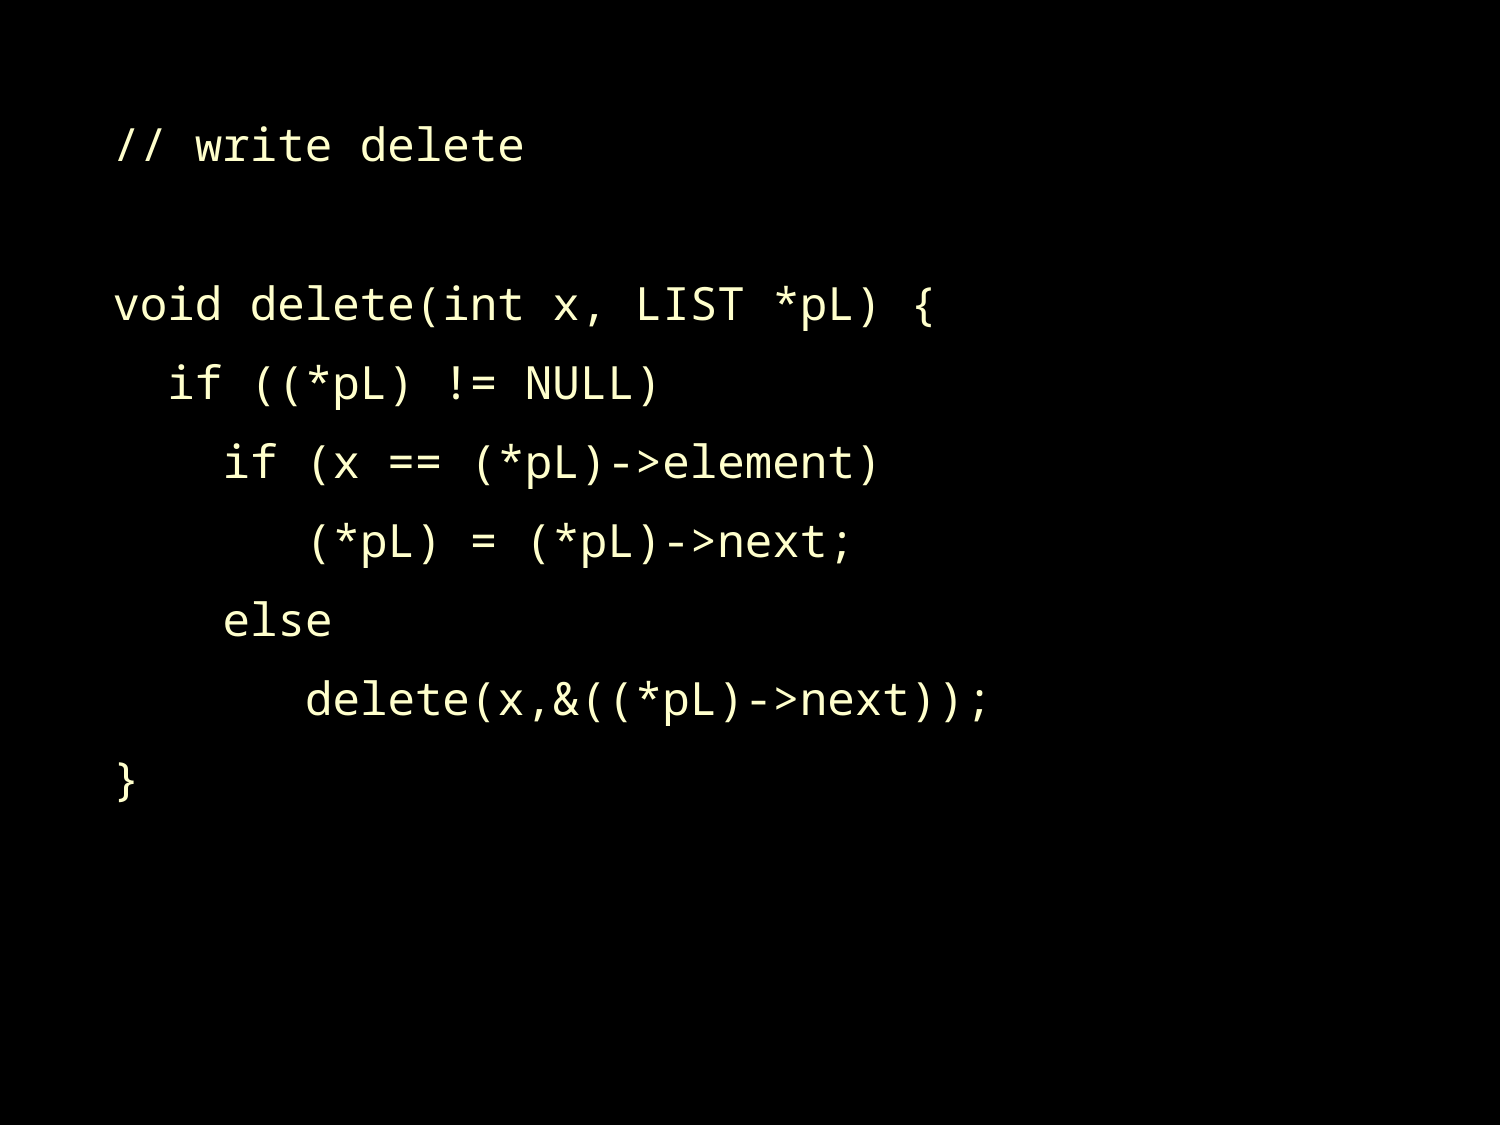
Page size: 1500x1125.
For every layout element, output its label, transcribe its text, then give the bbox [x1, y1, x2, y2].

list // write delete void delete(int x, LIST *pL) { if ((*pL) != NULL) if (x == (*pL)->element) (*pL) = (*pL)->next; else delete(x,&((*pL)->next)); } [112, 112, 1426, 1011]
